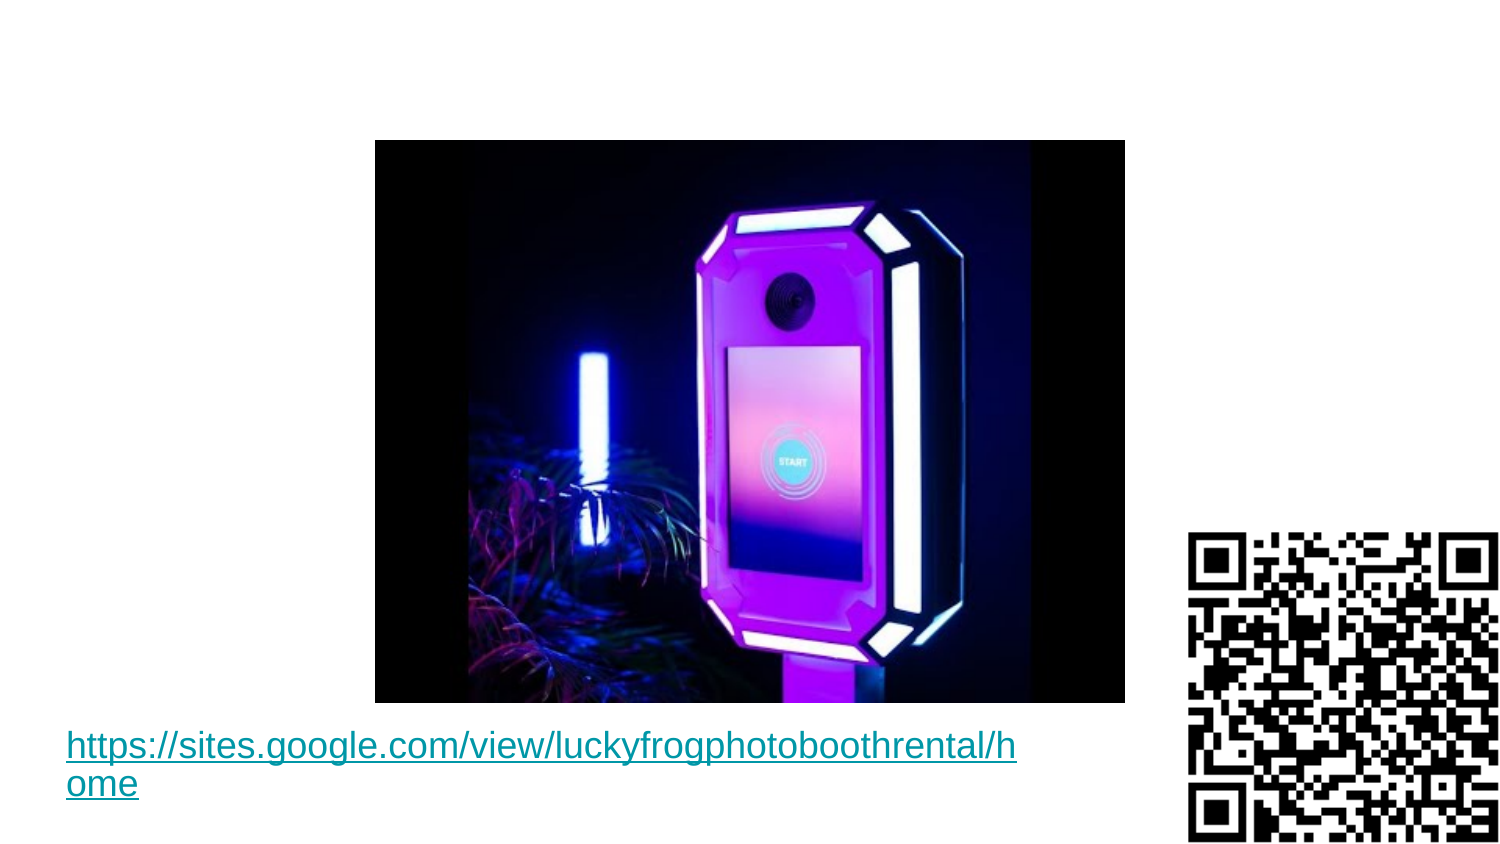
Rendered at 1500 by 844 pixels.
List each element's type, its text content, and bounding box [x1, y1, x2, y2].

picture [1187, 531, 1500, 844]
picture [375, 140, 1125, 704]
list https://sites.google.com/view/luckyfrogphotoboothrental/home [51, 694, 1036, 794]
